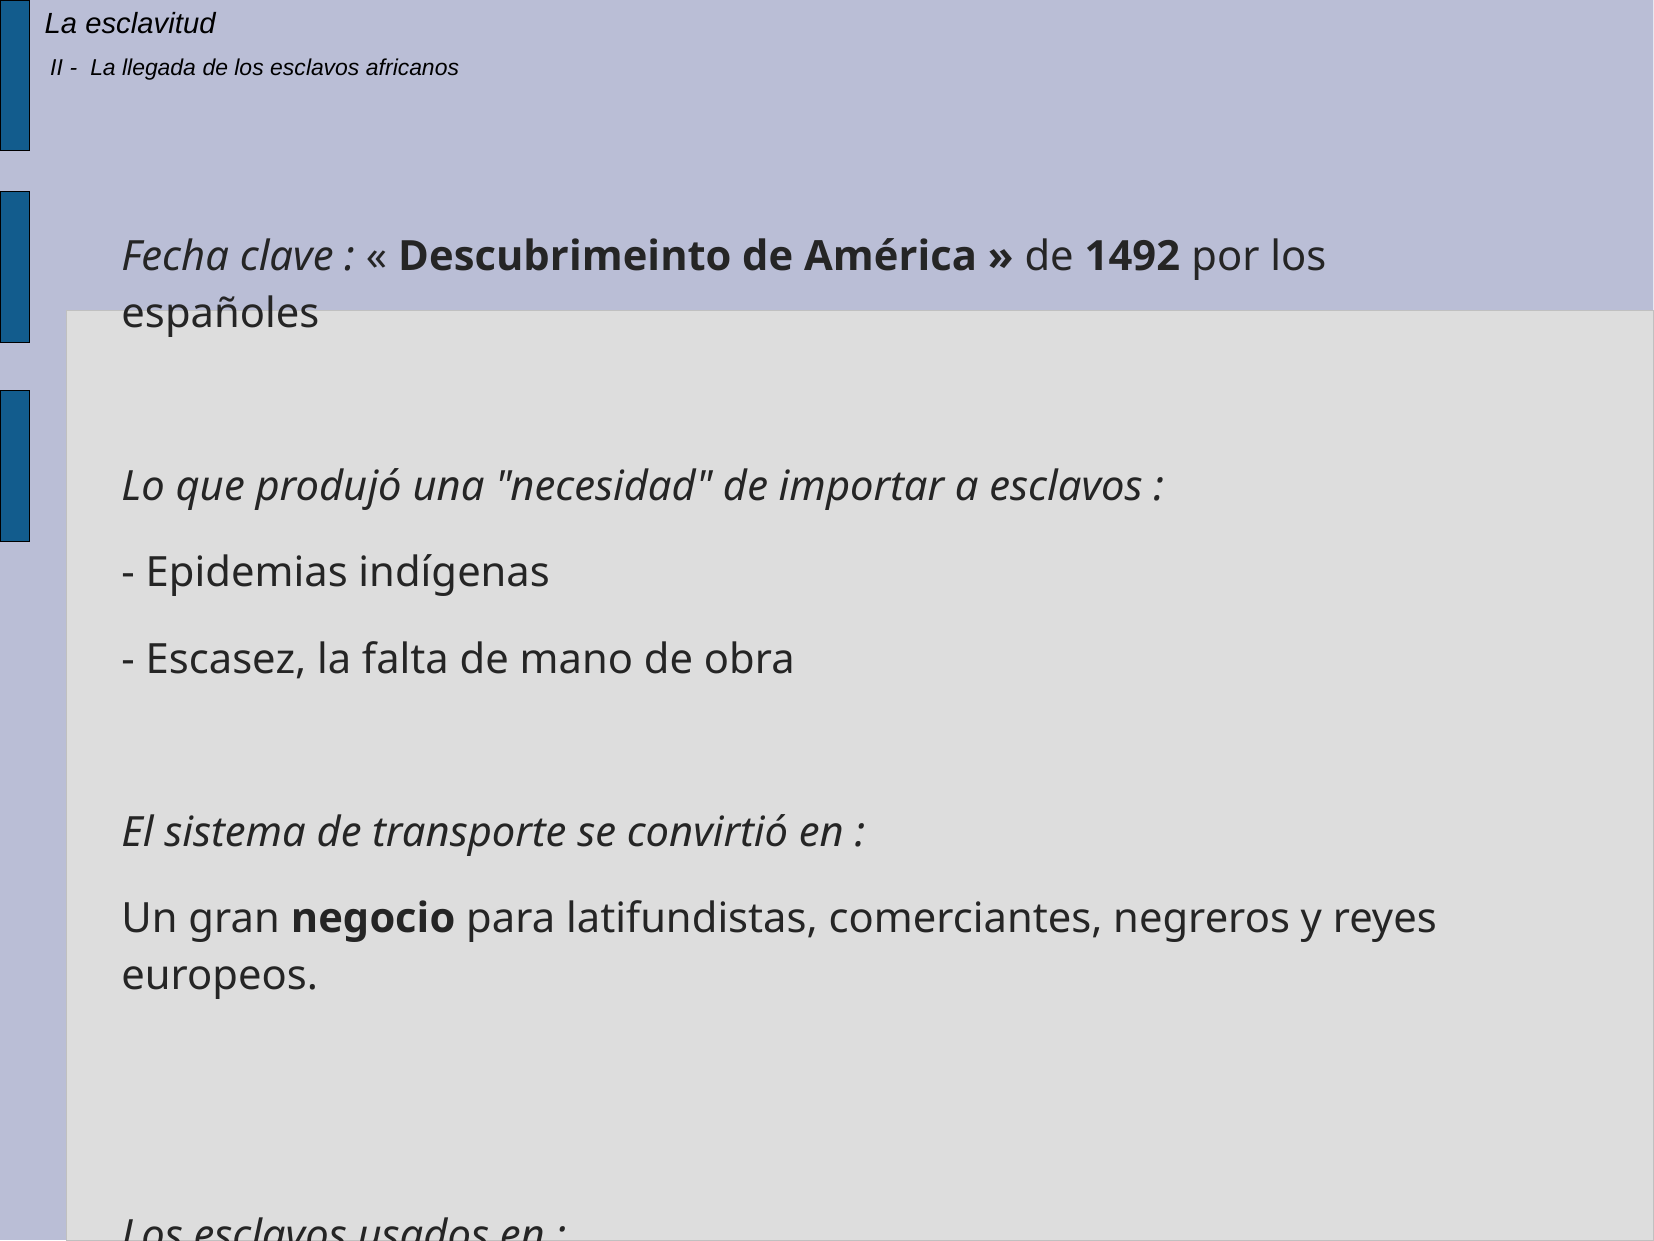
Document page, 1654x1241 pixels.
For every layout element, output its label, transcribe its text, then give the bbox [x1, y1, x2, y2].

list Fecha clave : « Descubrimeinto de América » de 1492 por los españoles Lo que produjó una "necesidad" de importar a esclavos : - Epidemias indígenas - Escasez, la falta de mano de obra El sistema de transporte se convirtió en : Un gran negocio para latifundistas, comerciantes, negreros y reyes europeos. Los esclavos usados en : - las haciendas (=campos), obrajes (=manufactura), minería americana, plantaciones. [121, 225, 1534, 1207]
text_box II - La llegada de los esclavos africanos [35, 47, 745, 88]
